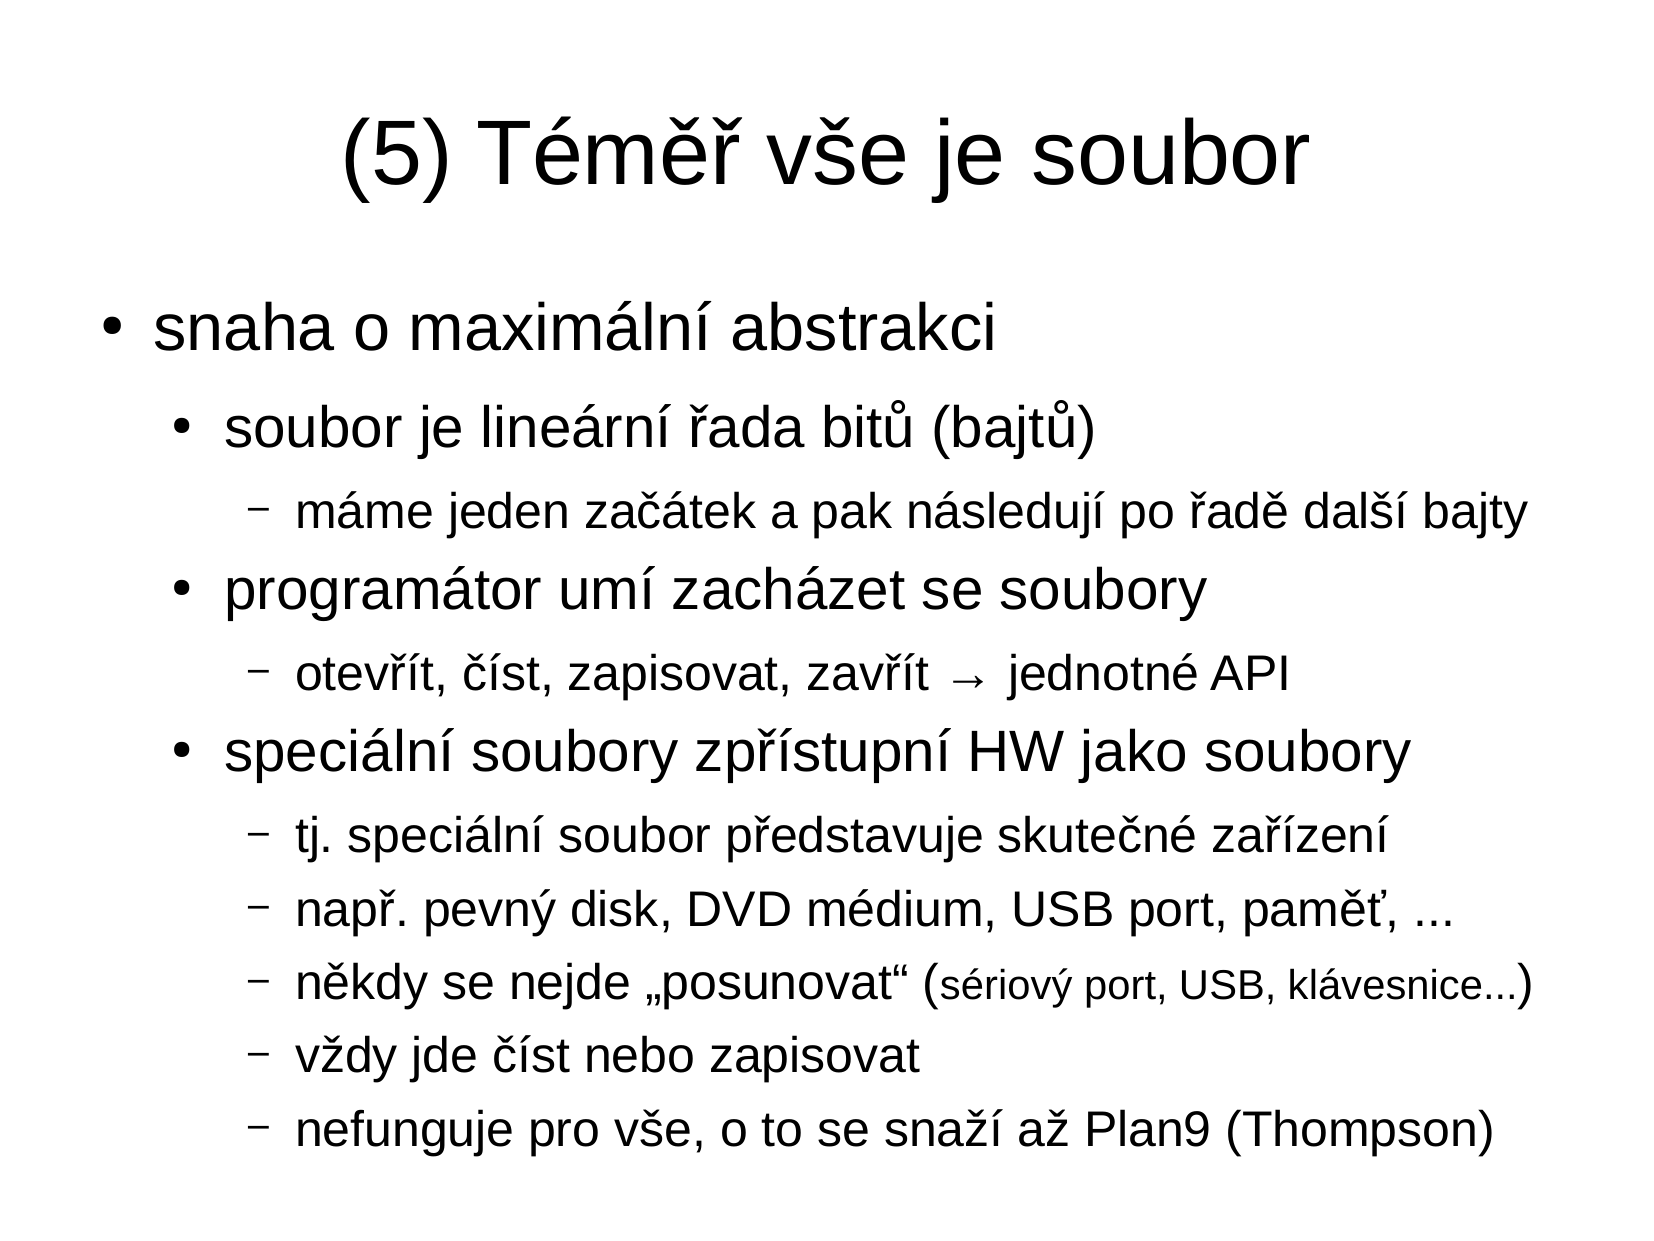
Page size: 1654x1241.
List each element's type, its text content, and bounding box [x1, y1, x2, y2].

title (5) Téměř vše je soubor [82, 56, 1571, 250]
list snaha o maximální abstrakci soubor je lineární řada bitů (bajtů) máme jeden začátek a pak následují po řadě další bajty programátor umí zacházet se soubory otevřít, číst, zapisovat, zavřít → jednotné API speciální soubory zpřístupní HW jako soubory tj. speciální soubor představuje skutečné zařízení např. pevný disk, DVD médium, USB port, paměť, ... někdy se nejde „posunovat“ (sériový port, USB, klávesnice...) vždy jde číst nebo zapisovat nefunguje pro vše, o to se snaží až Plan9 (Thompson) [82, 290, 1571, 1158]
